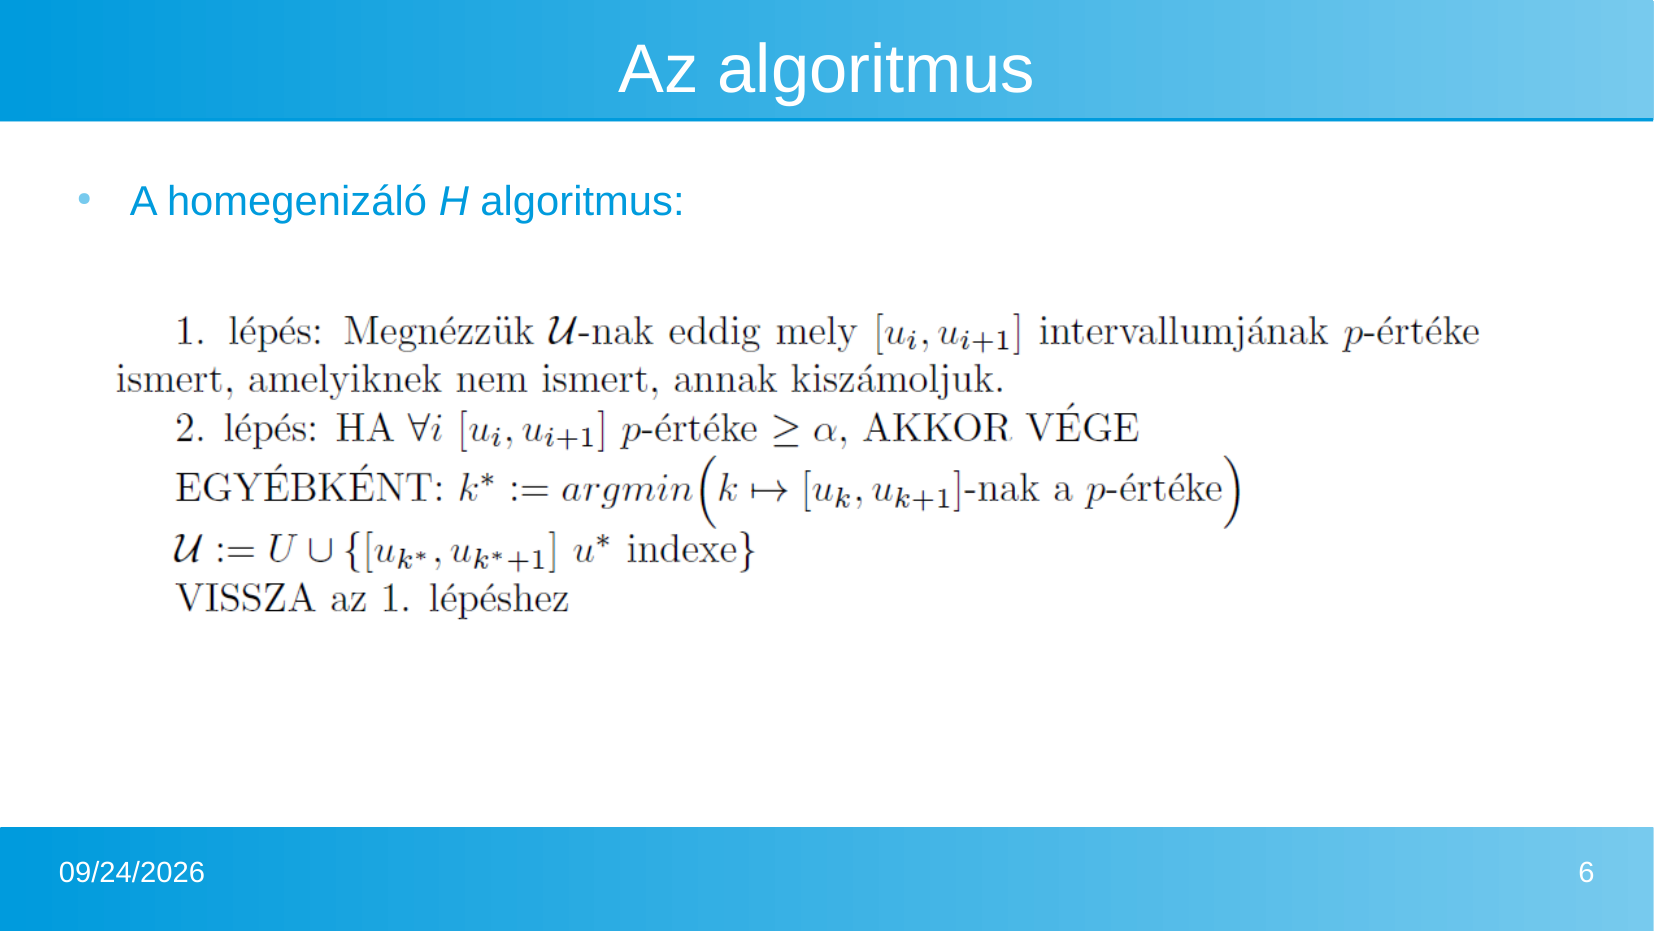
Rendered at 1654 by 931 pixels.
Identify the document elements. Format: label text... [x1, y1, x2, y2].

picture [37, 299, 1541, 626]
title Az algoritmus [59, 29, 1595, 108]
list A homegenizáló H algoritmus: [59, 177, 1595, 768]
